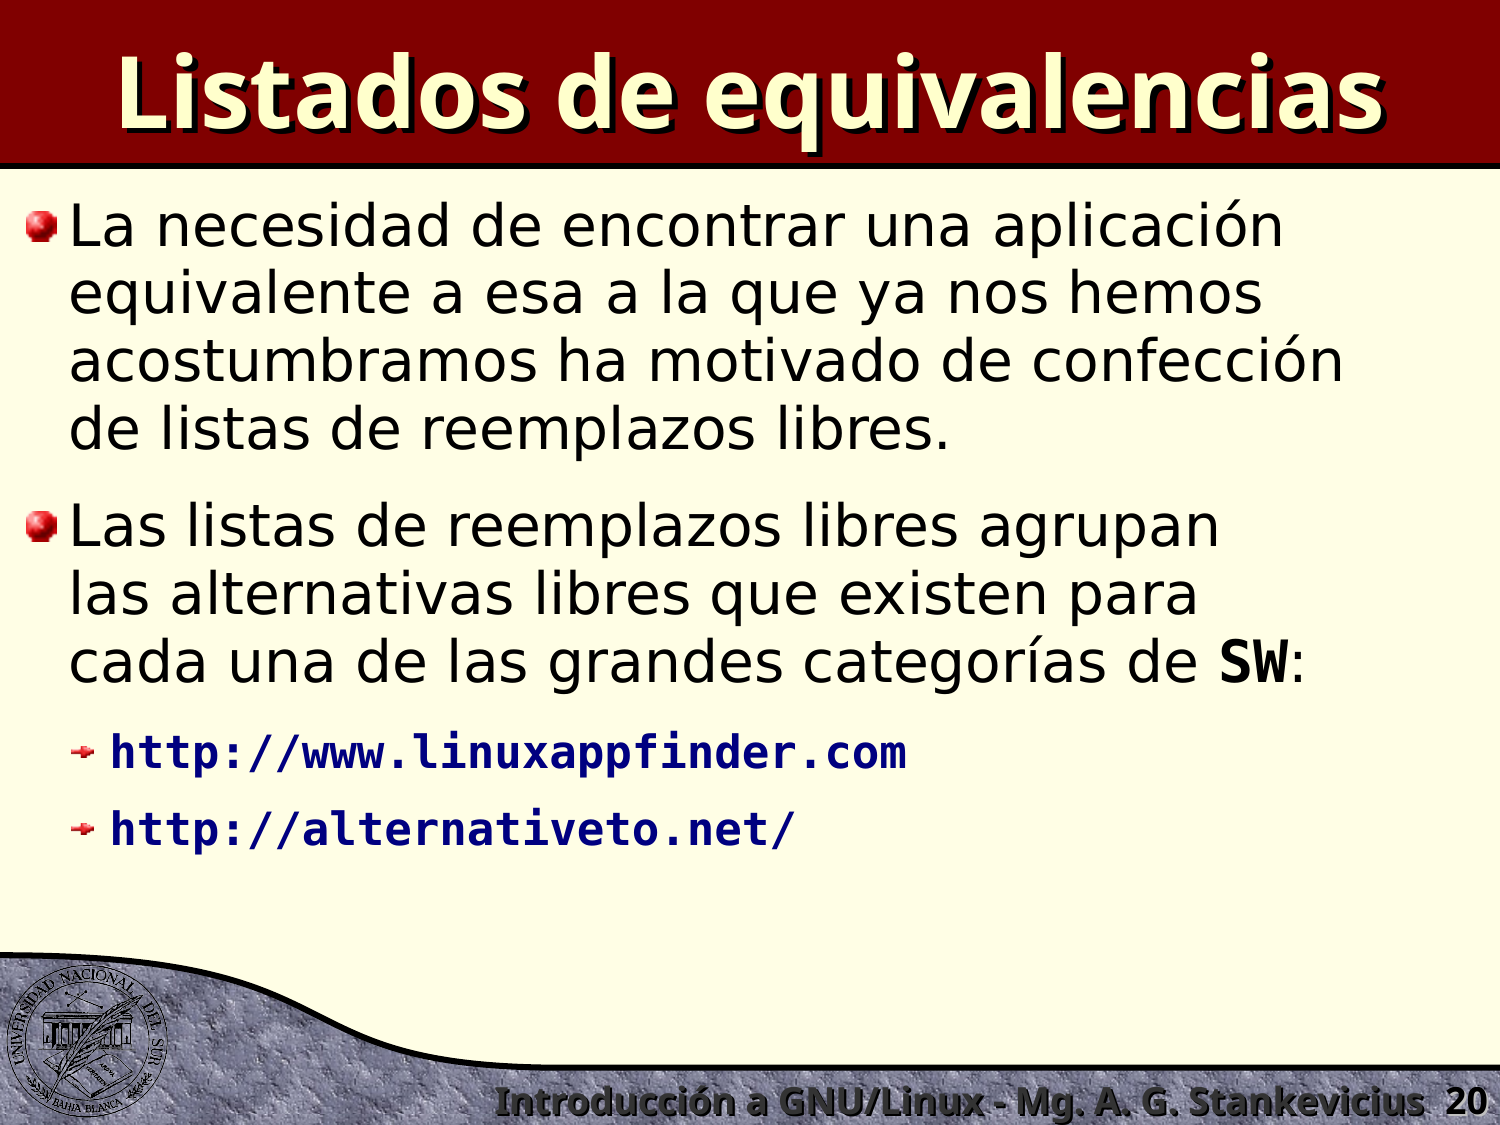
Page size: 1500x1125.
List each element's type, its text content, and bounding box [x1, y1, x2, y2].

title Listados de equivalencias [15, 12, 1485, 153]
list La necesidad de encontrar una aplicación equivalente a esa a la que ya nos hemos acostumbramos ha motivado de confección de listas de reemplazos libres. Las listas de reemplazos libres agrupan las alternativas libres que existen para cada una de las grandes categorías de SW: http://www.linuxappfinder.com http://alternativeto.net/ [11, 192, 1486, 935]
picture [1059, 1100, 1065, 1110]
picture [0, 956, 1500, 1125]
